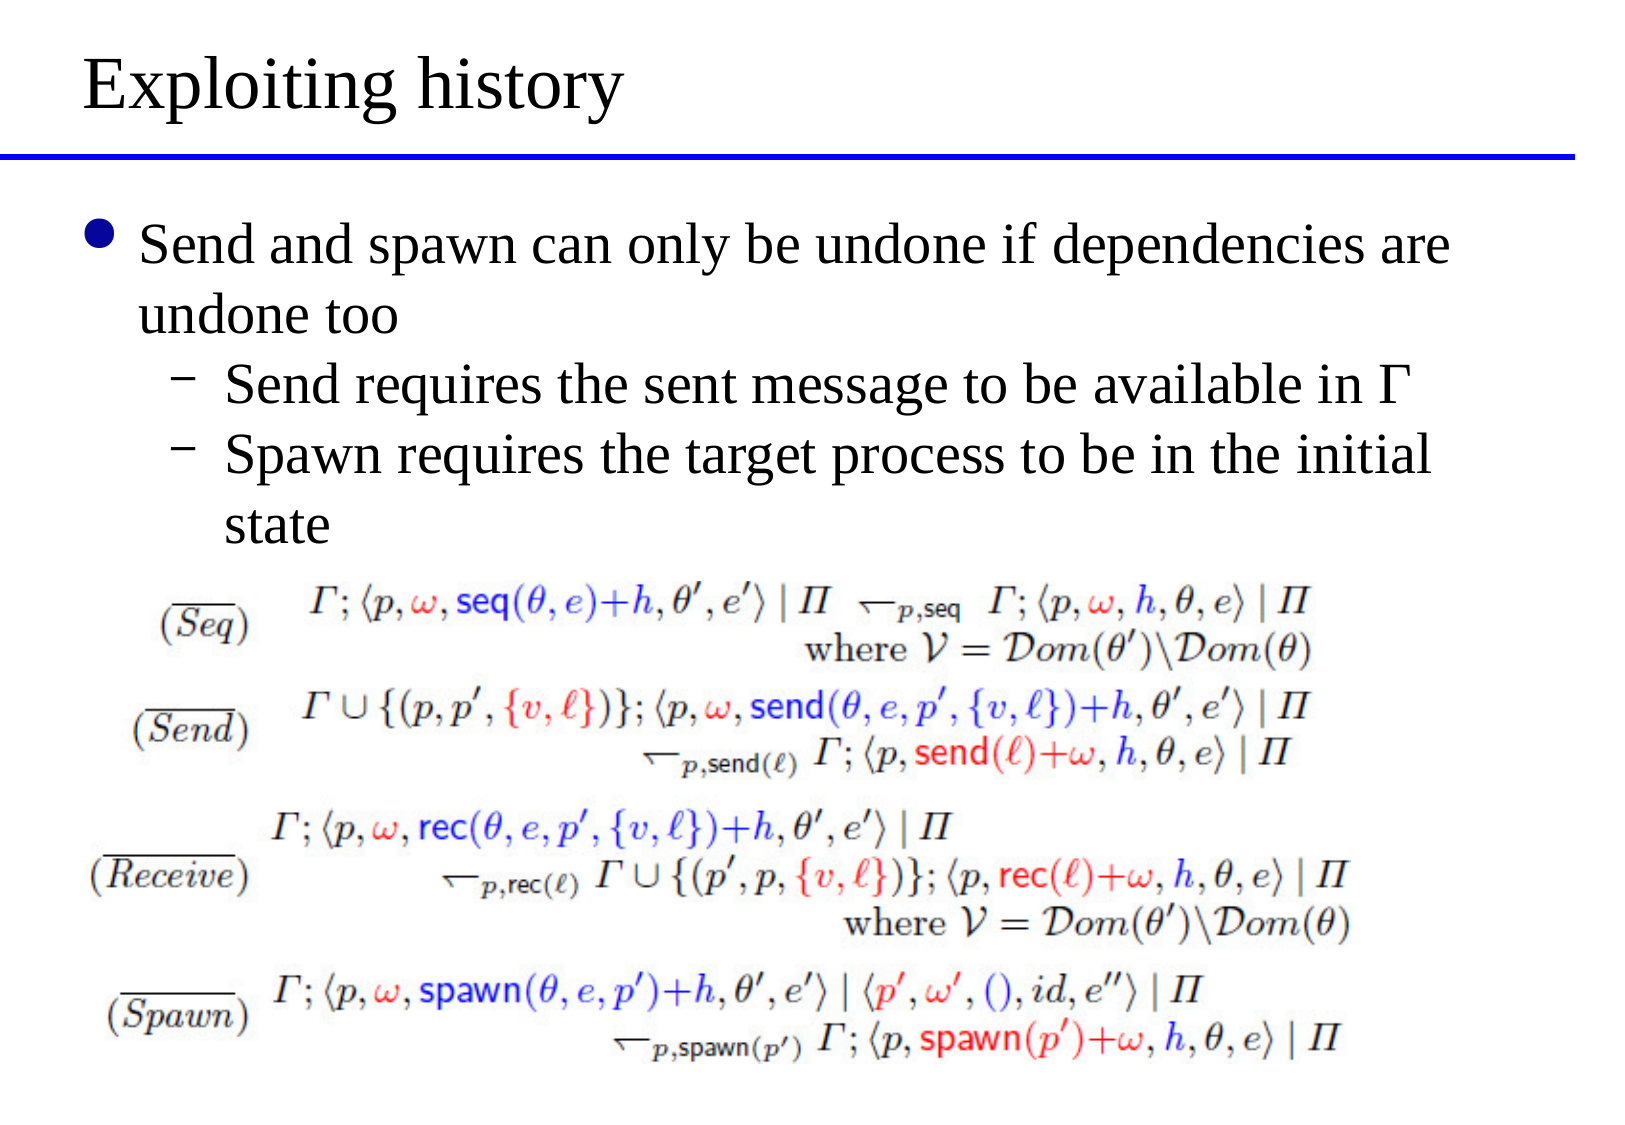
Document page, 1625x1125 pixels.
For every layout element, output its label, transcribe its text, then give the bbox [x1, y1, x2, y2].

title Exploiting history [67, 27, 1544, 131]
list Send and spawn can only be undone if dependencies are undone too Send requires the sent message to be available in Γ Spawn requires the target process to be in the initial state [67, 198, 1478, 1061]
picture [90, 581, 1351, 1064]
